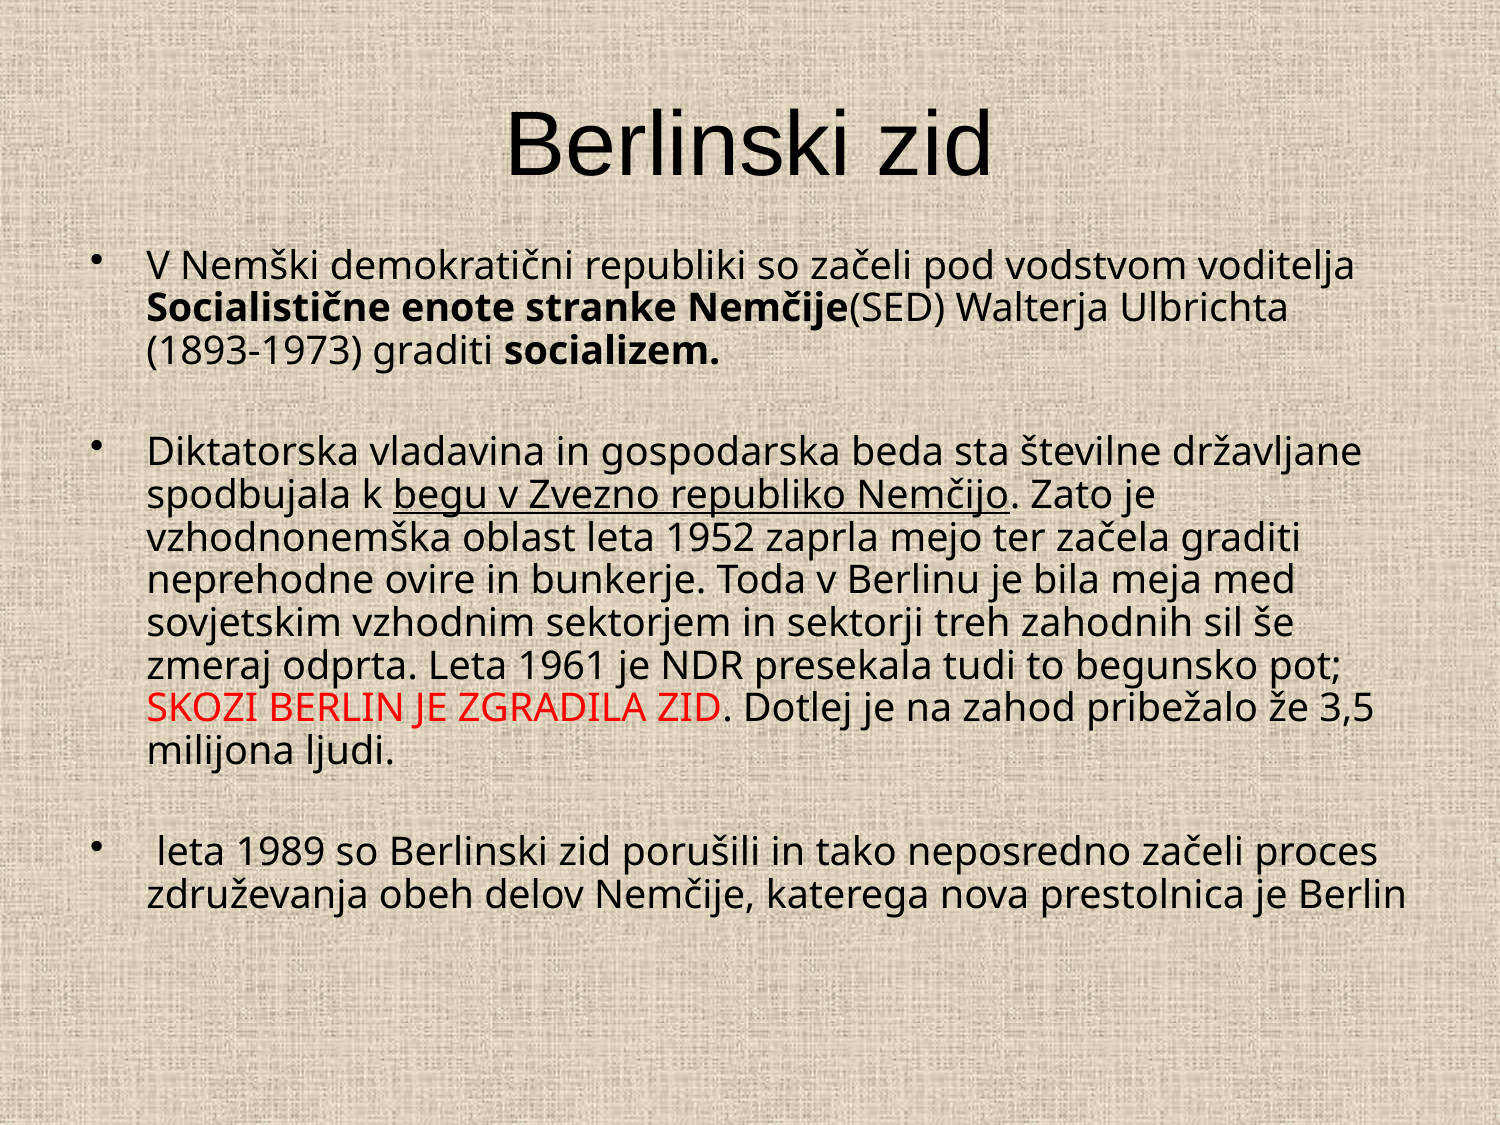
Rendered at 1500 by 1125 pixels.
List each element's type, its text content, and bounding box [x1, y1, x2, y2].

picture [0, 0, 1500, 1125]
title Berlinski zid [75, 45, 1425, 196]
list V Nemški demokratični republiki so začeli pod vodstvom voditelja Socialistične enote stranke Nemčije(SED) Walterja Ulbrichta (1893-1973) graditi socializem. Diktatorska vladavina in gospodarska beda sta številne državljane spodbujala k begu v Zvezno republiko Nemčijo. Zato je vzhodnonemška oblast leta 1952 zaprla mejo ter začela graditi neprehodne ovire in bunkerje. Toda v Berlinu je bila meja med sovjetskim vzhodnim sektorjem in sektorji treh zahodnih sil še zmeraj odprta. Leta 1961 je NDR presekala tudi to begunsko pot; SKOZI BERLIN JE ZGRADILA ZID. Dotlej je na zahod pribežalo že 3,5 milijona ljudi. leta 1989 so Berlinski zid porušili in tako neposredno začeli proces združevanja obeh delov Nemčije, katerega nova prestolnica je Berlin [75, 196, 1425, 1083]
